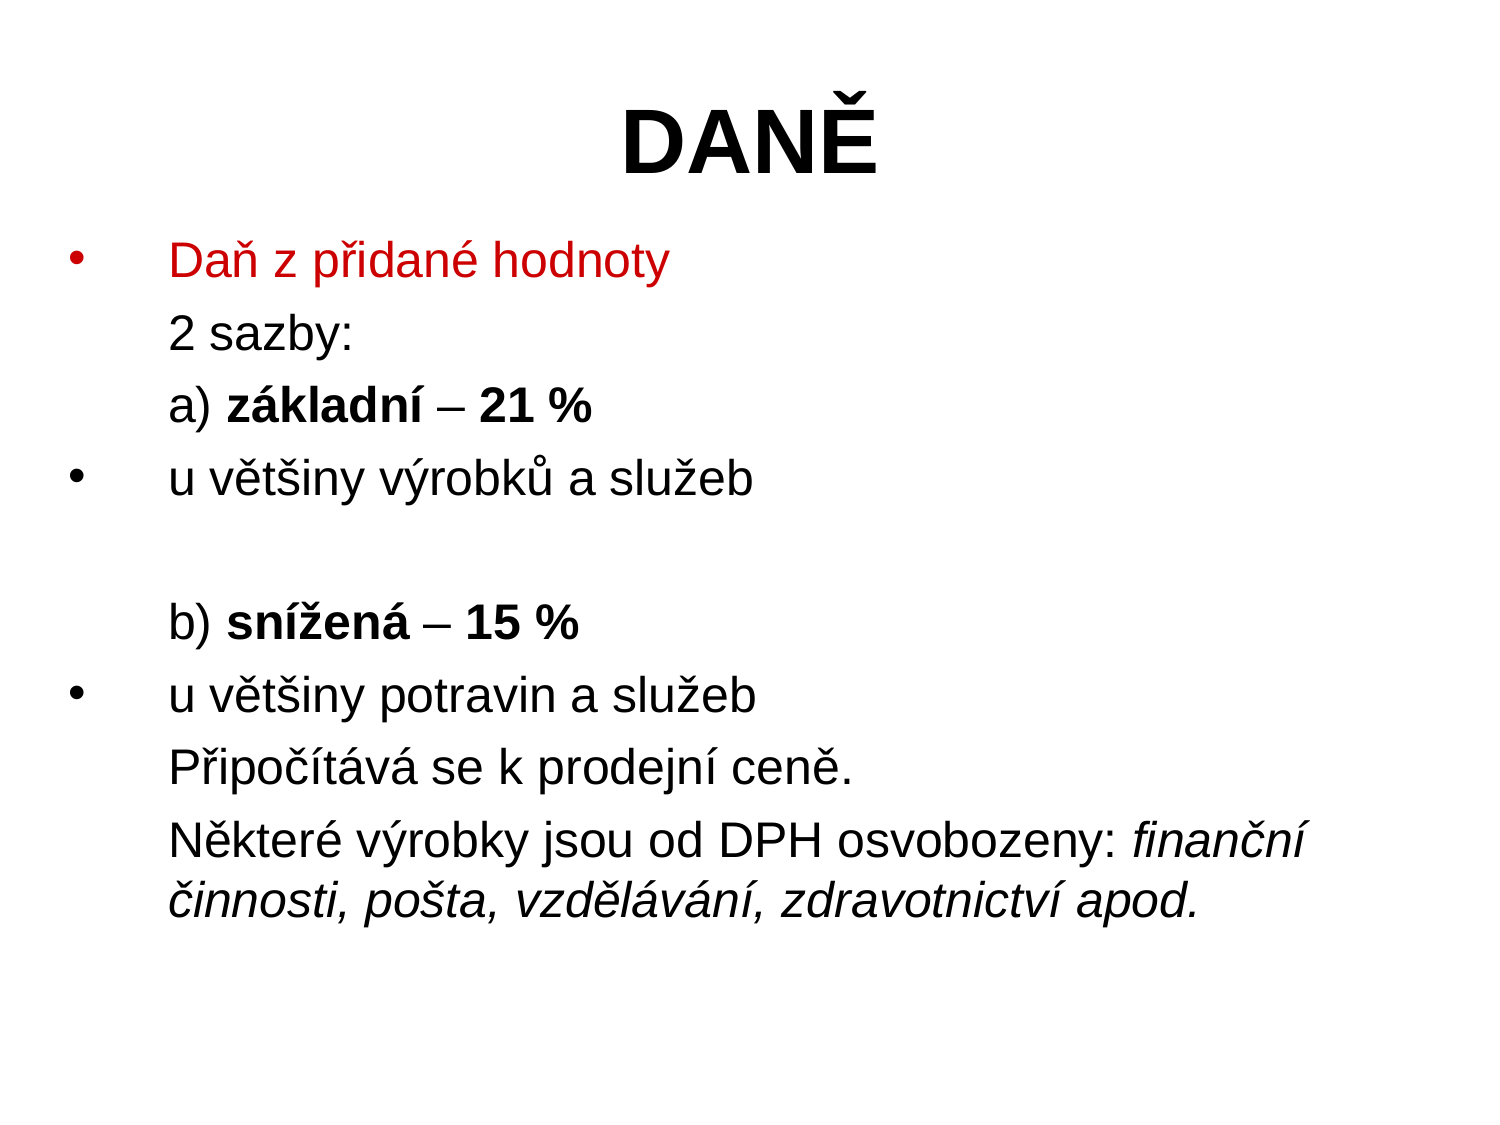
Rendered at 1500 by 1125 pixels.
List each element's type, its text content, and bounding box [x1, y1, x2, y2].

list Daň z přidané hodnoty 2 sazby: a) základní – 21 % u většiny výrobků a služeb b) snížená – 15 % u většiny potravin a služeb Připočítává se k prodejní ceně. Některé výrobky jsou od DPH osvobozeny: finanční činnosti, pošta, vzdělávání, zdravotnictví apod. [53, 220, 1459, 1125]
title DANĚ [75, 42, 1426, 220]
